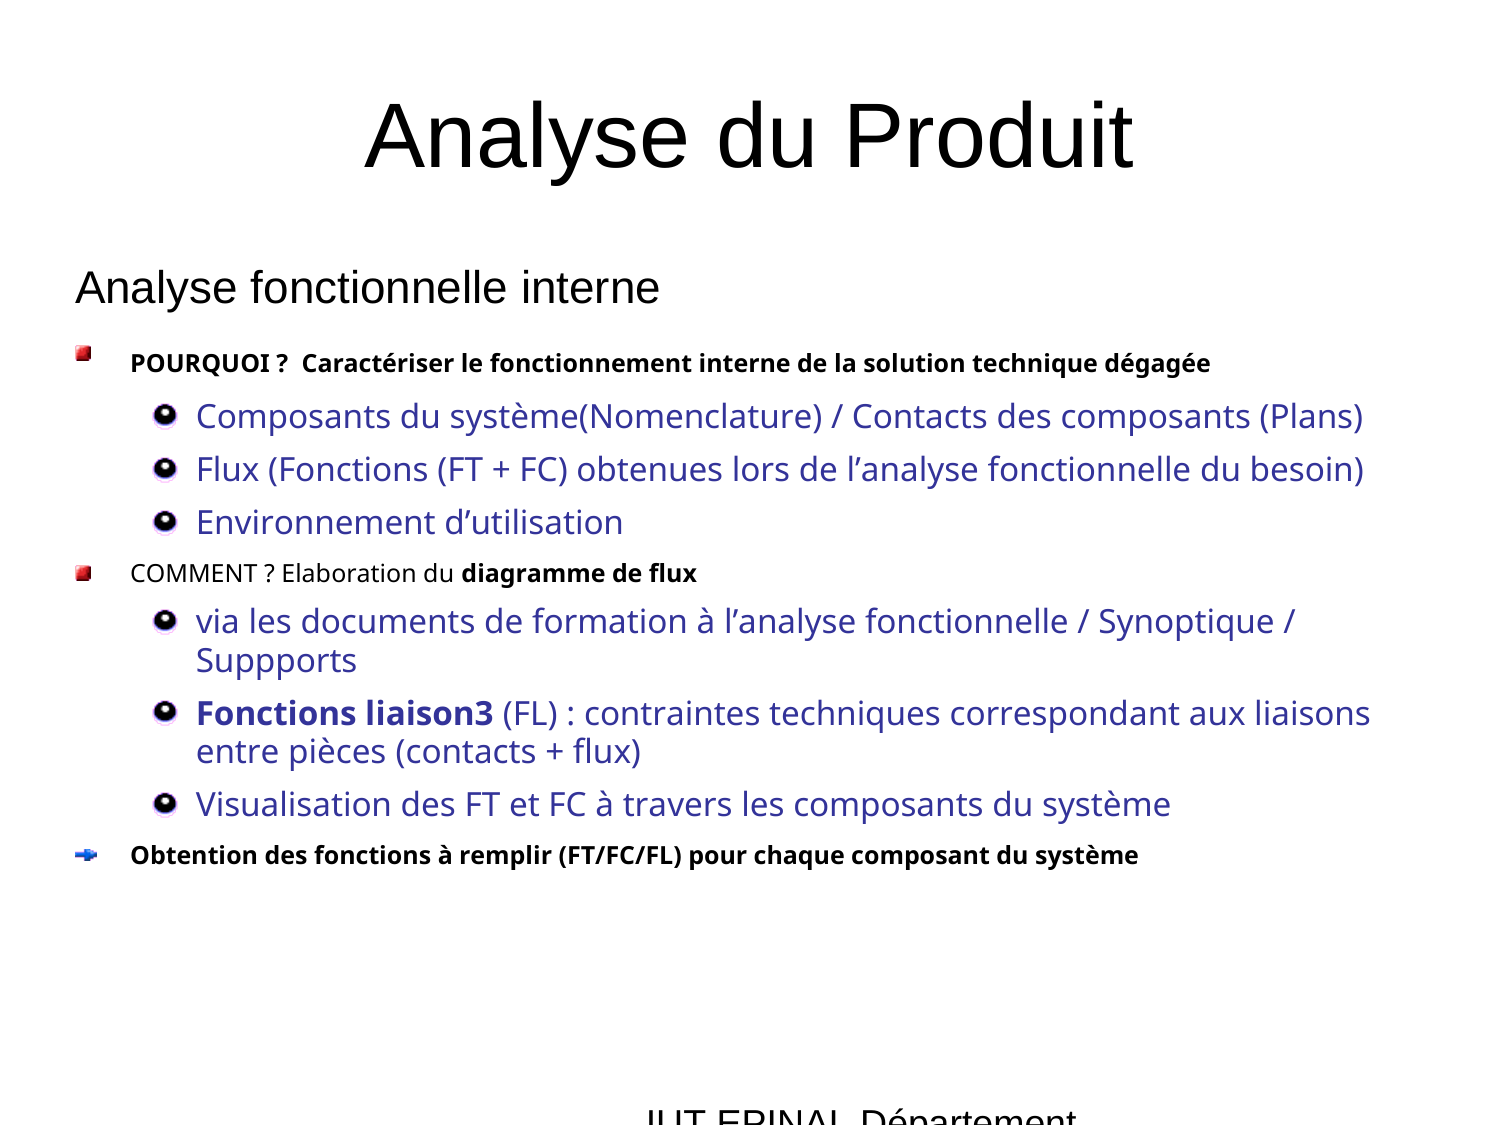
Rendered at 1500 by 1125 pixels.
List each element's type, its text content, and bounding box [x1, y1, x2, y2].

list Analyse fonctionnelle interne POURQUOI ? Caractériser le fonctionnement interne de la solution technique dégagée Composants du système(Nomenclature) / Contacts des composants (Plans) Flux (Fonctions (FT + FC) obtenues lors de l’analyse fonctionnelle du besoin) Environnement d’utilisation COMMENT ? Elaboration du diagramme de flux via les documents de formation à l’analyse fonctionnelle / Synoptique / Suppports Fonctions liaison3 (FL) : contraintes techniques correspondant aux liaisons entre pièces (contacts + flux) Visualisation des FT et FC à travers les composants du système Obtention des fonctions à remplir (FT/FC/FL) pour chaque composant du système [75, 265, 1425, 1125]
title Analyse du Produit [75, 21, 1425, 257]
